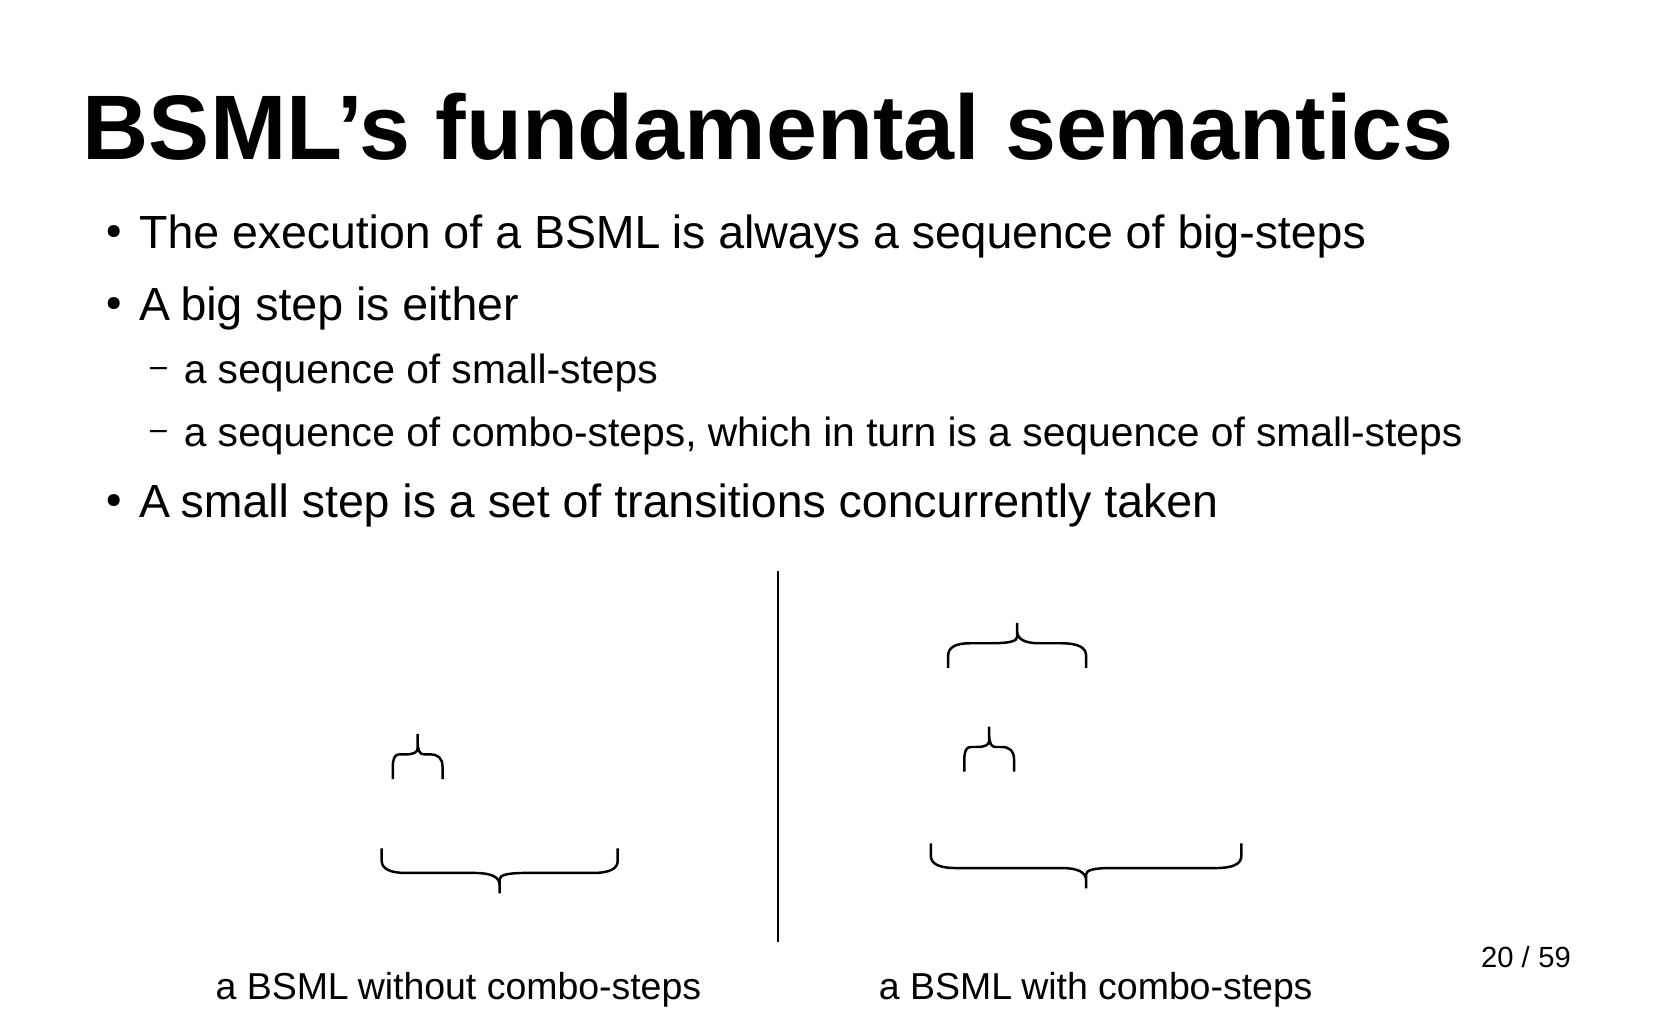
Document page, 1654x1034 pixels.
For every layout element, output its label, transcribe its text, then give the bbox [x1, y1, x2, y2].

list The execution of a BSML is always a sequence of big-steps A big step is either a sequence of small-steps a sequence of combo-steps, which in turn is a sequence of small-steps A small step is a set of transitions concurrently taken [94, 206, 1560, 532]
picture [326, 566, 1264, 949]
title BSML’s fundamental semantics [82, 41, 1571, 214]
text_box a BSML without combo-steps a BSML with combo-steps [200, 958, 1345, 1034]
